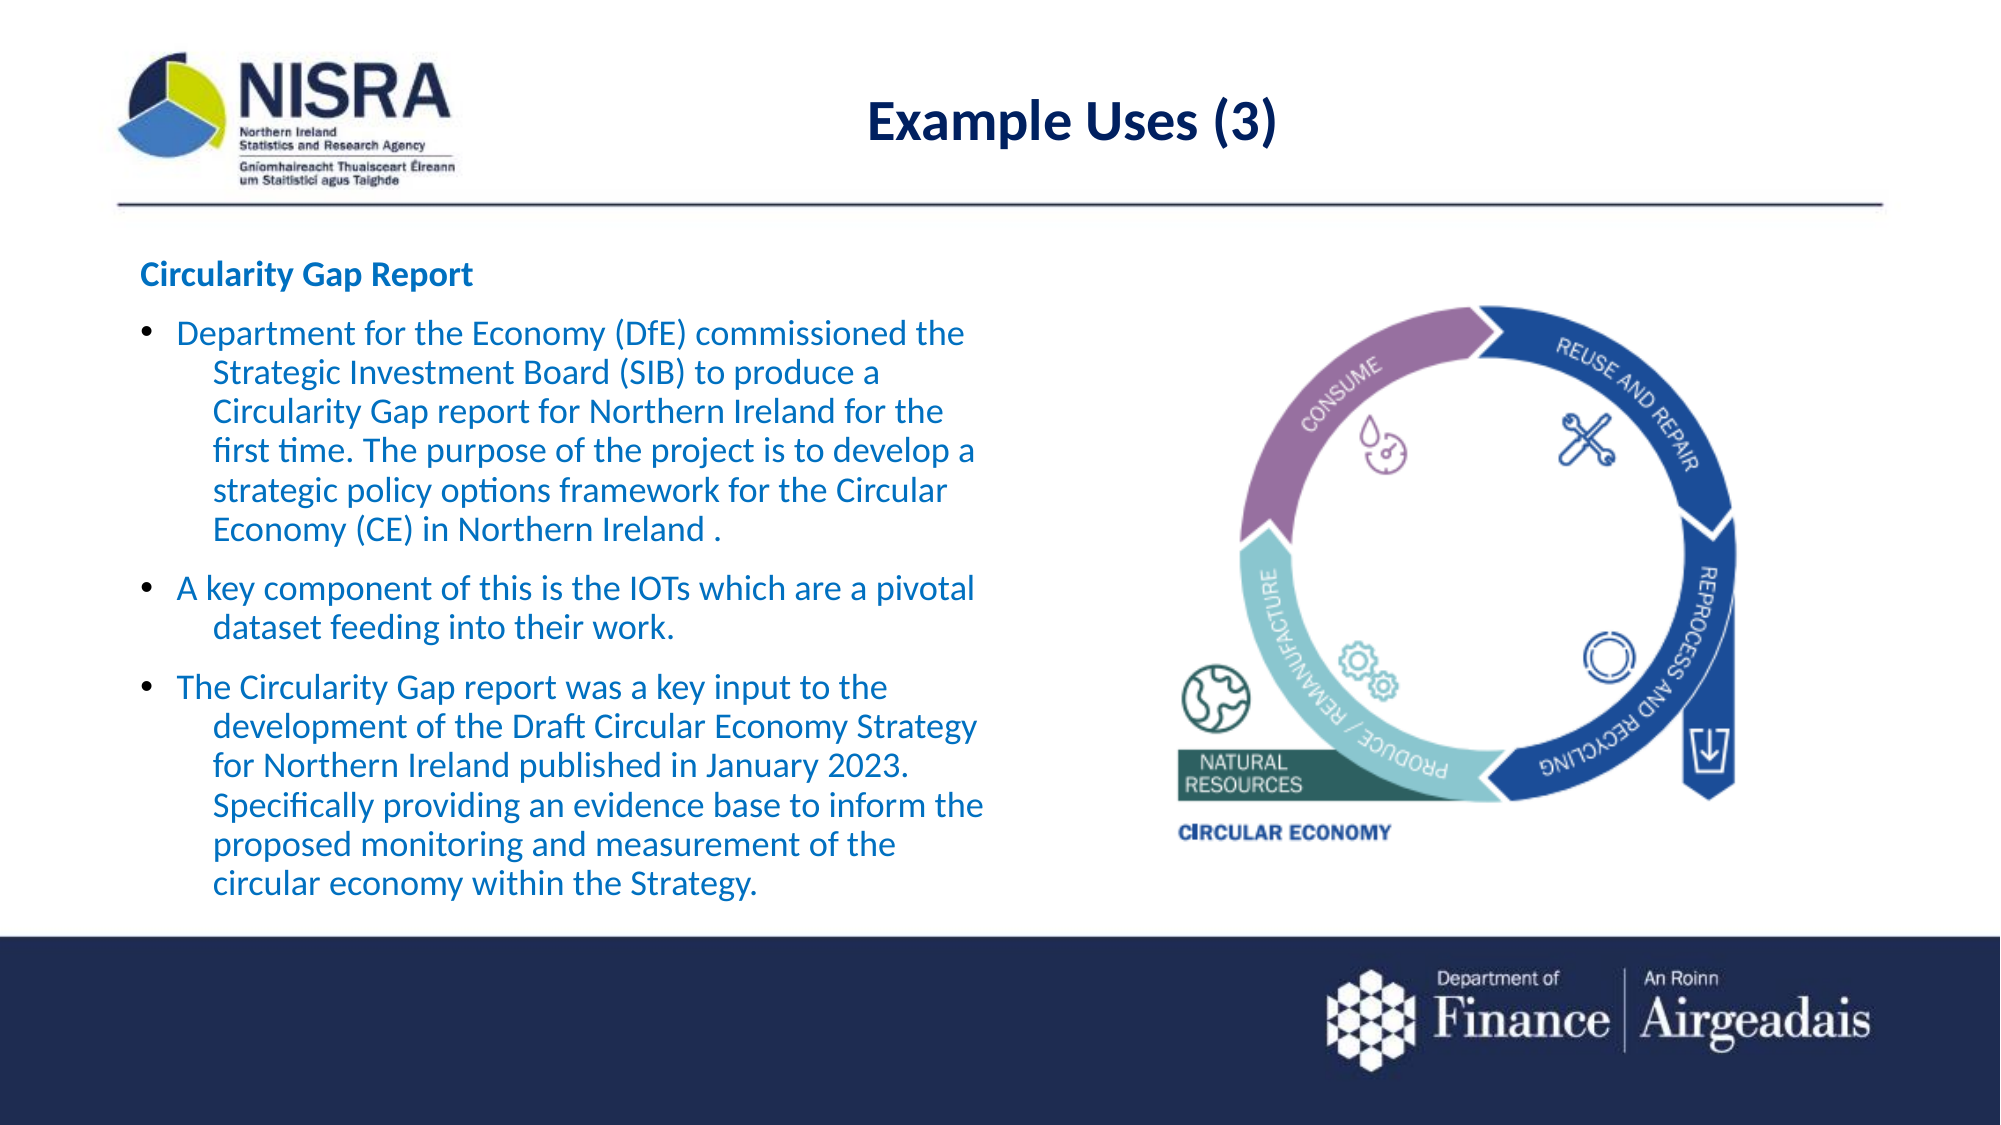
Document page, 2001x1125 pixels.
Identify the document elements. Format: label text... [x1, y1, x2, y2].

list Circularity Gap Report Department for the Economy (DfE) commissioned the Strategic Investment Board (SIB) to produce a Circularity Gap report for Northern Ireland for the first time. The purpose of the project is to develop a strategic policy options framework for the Circular Economy (CE) in Northern Ireland . A key component of this is the IOTs which are a pivotal dataset feeding into their work. The Circularity Gap report was a key input to the development of the Draft Circular Economy Strategy for Northern Ireland published in January 2023. Specifically providing an evidence base to inform the proposed monitoring and measurement of the circular economy within the Strategy. [125, 247, 1001, 929]
picture [1168, 283, 1781, 870]
text_box Example Uses (3) [852, 74, 1529, 161]
